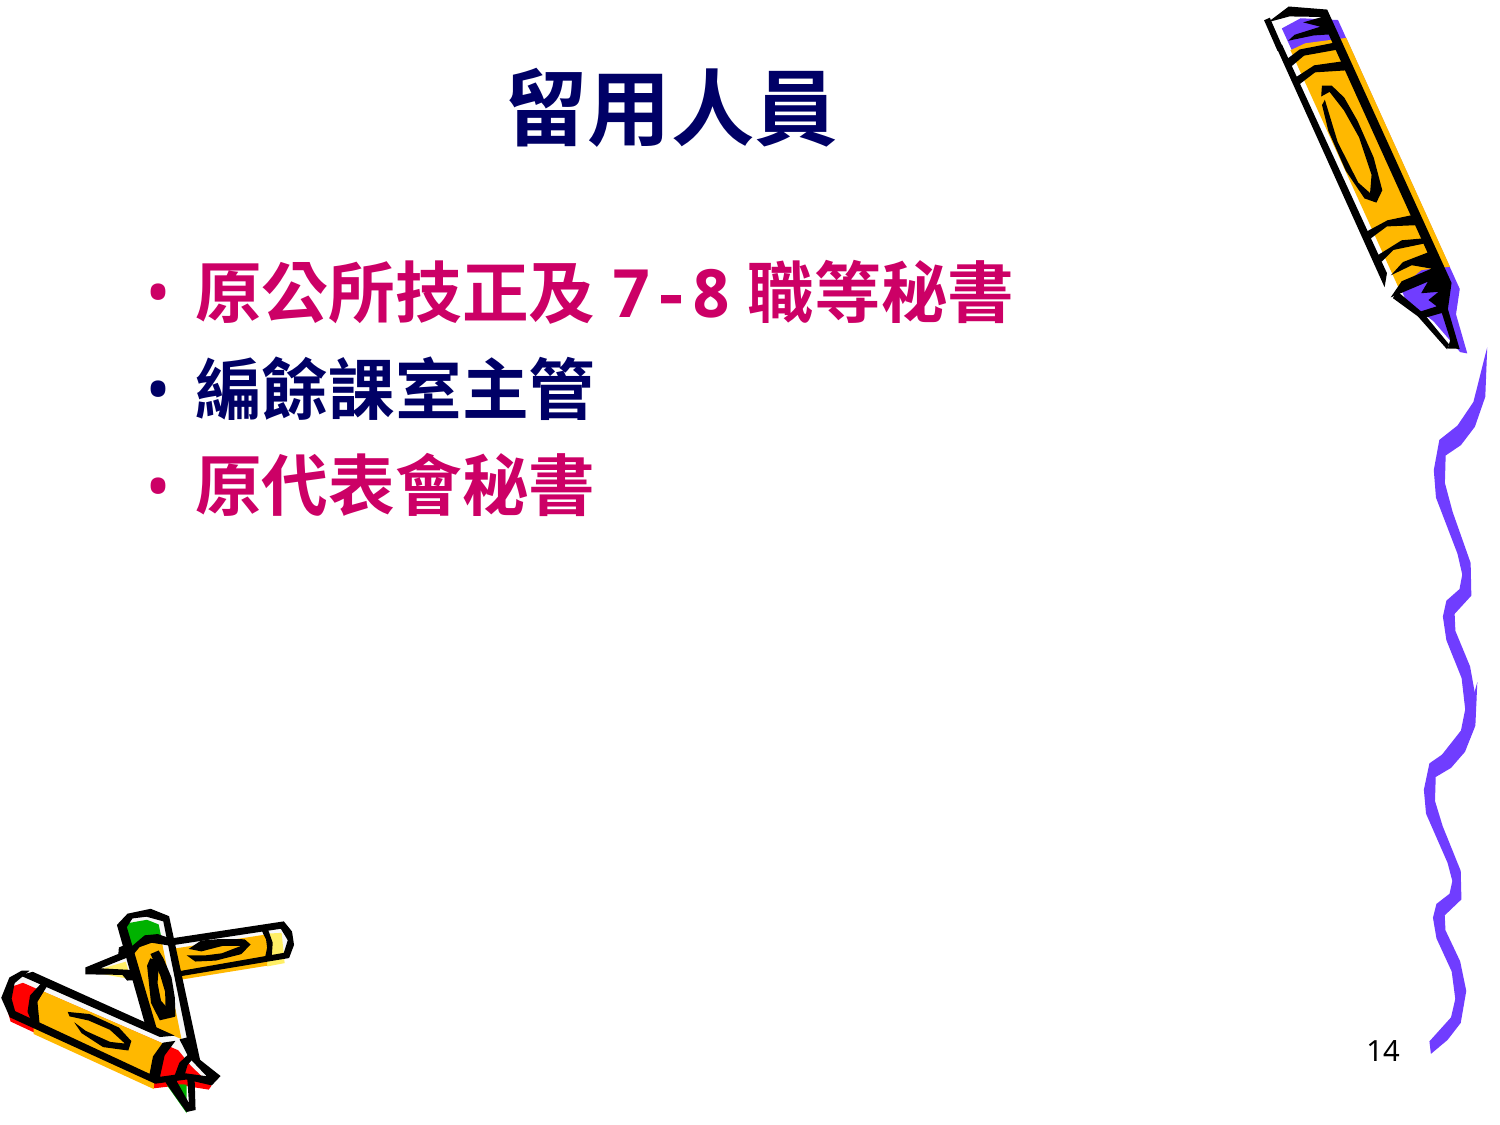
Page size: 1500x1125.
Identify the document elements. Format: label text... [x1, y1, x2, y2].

list 原公所技正及7-8職等秘書 編餘課室主管 原代表會秘書 [123, 243, 1387, 844]
text_box <編號> [1102, 1025, 1415, 1101]
title 留用人員 [183, 0, 1160, 164]
